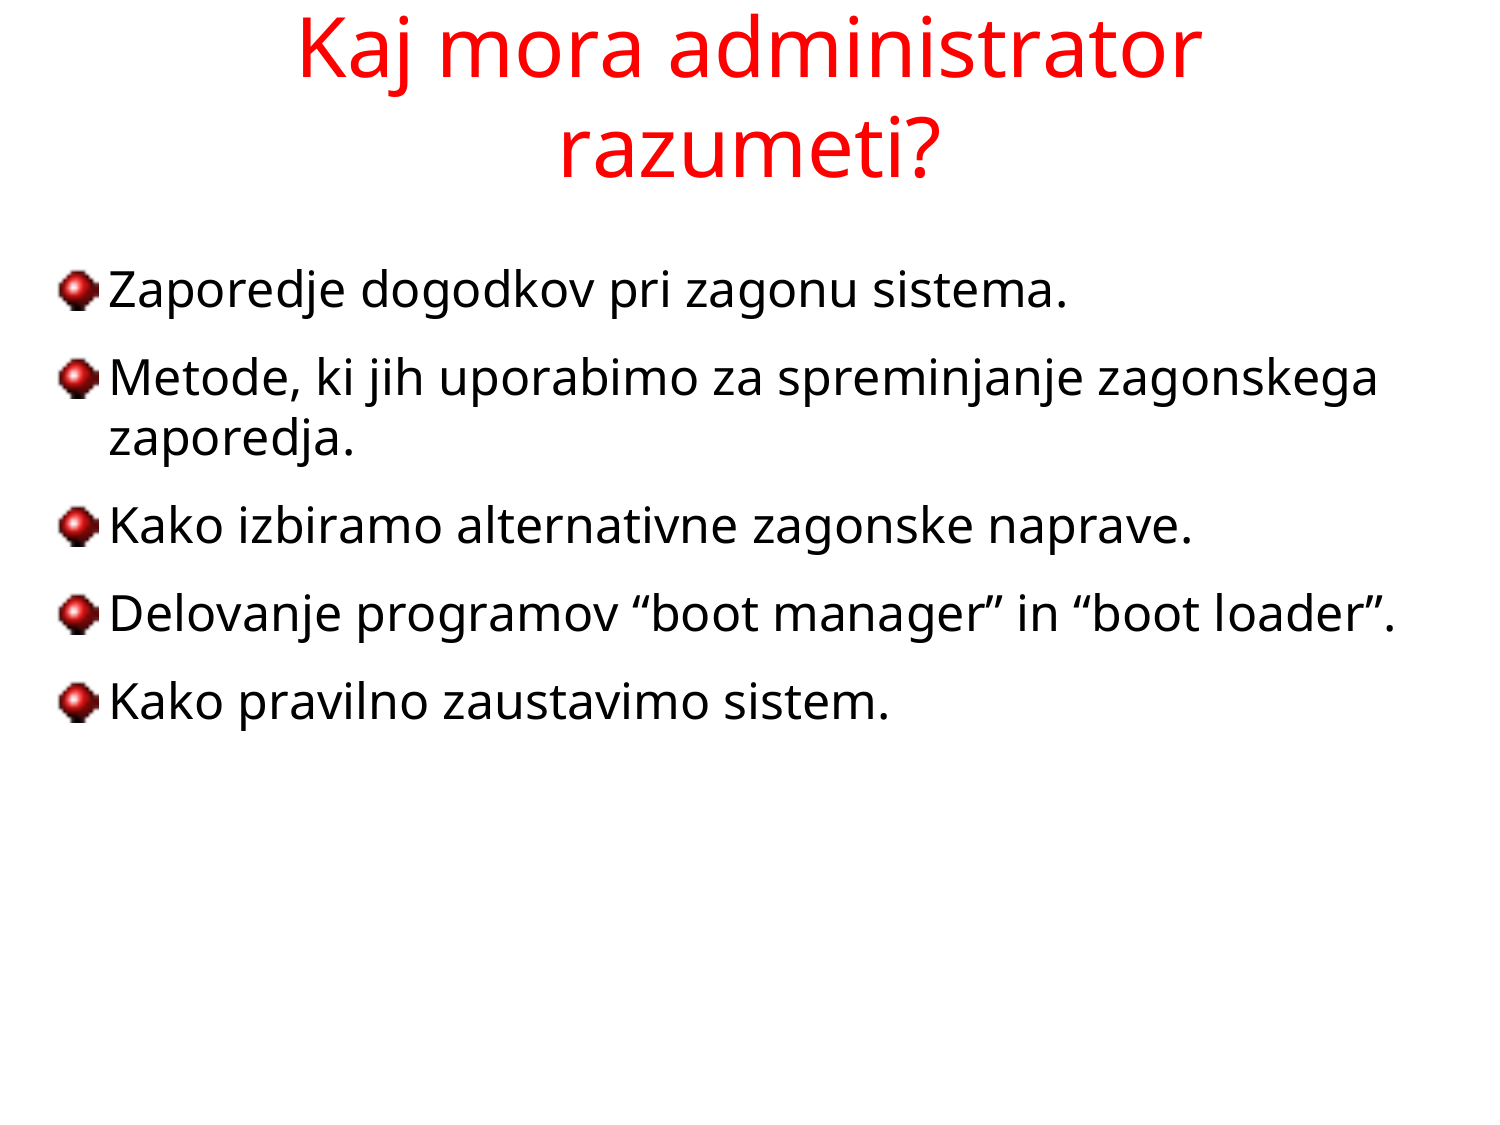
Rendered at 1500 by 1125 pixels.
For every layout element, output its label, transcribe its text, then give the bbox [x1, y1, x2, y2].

title Kaj mora administrator razumeti? [112, 0, 1388, 188]
list Zaporedje dogodkov pri zagonu sistema. Metode, ki jih uporabimo za spreminjanje zagonskega zaporedja. Kako izbiramo alternativne zagonske naprave. Delovanje programov “boot manager” in “boot loader”. Kako pravilno zaustavimo sistem. [37, 249, 1463, 1063]
